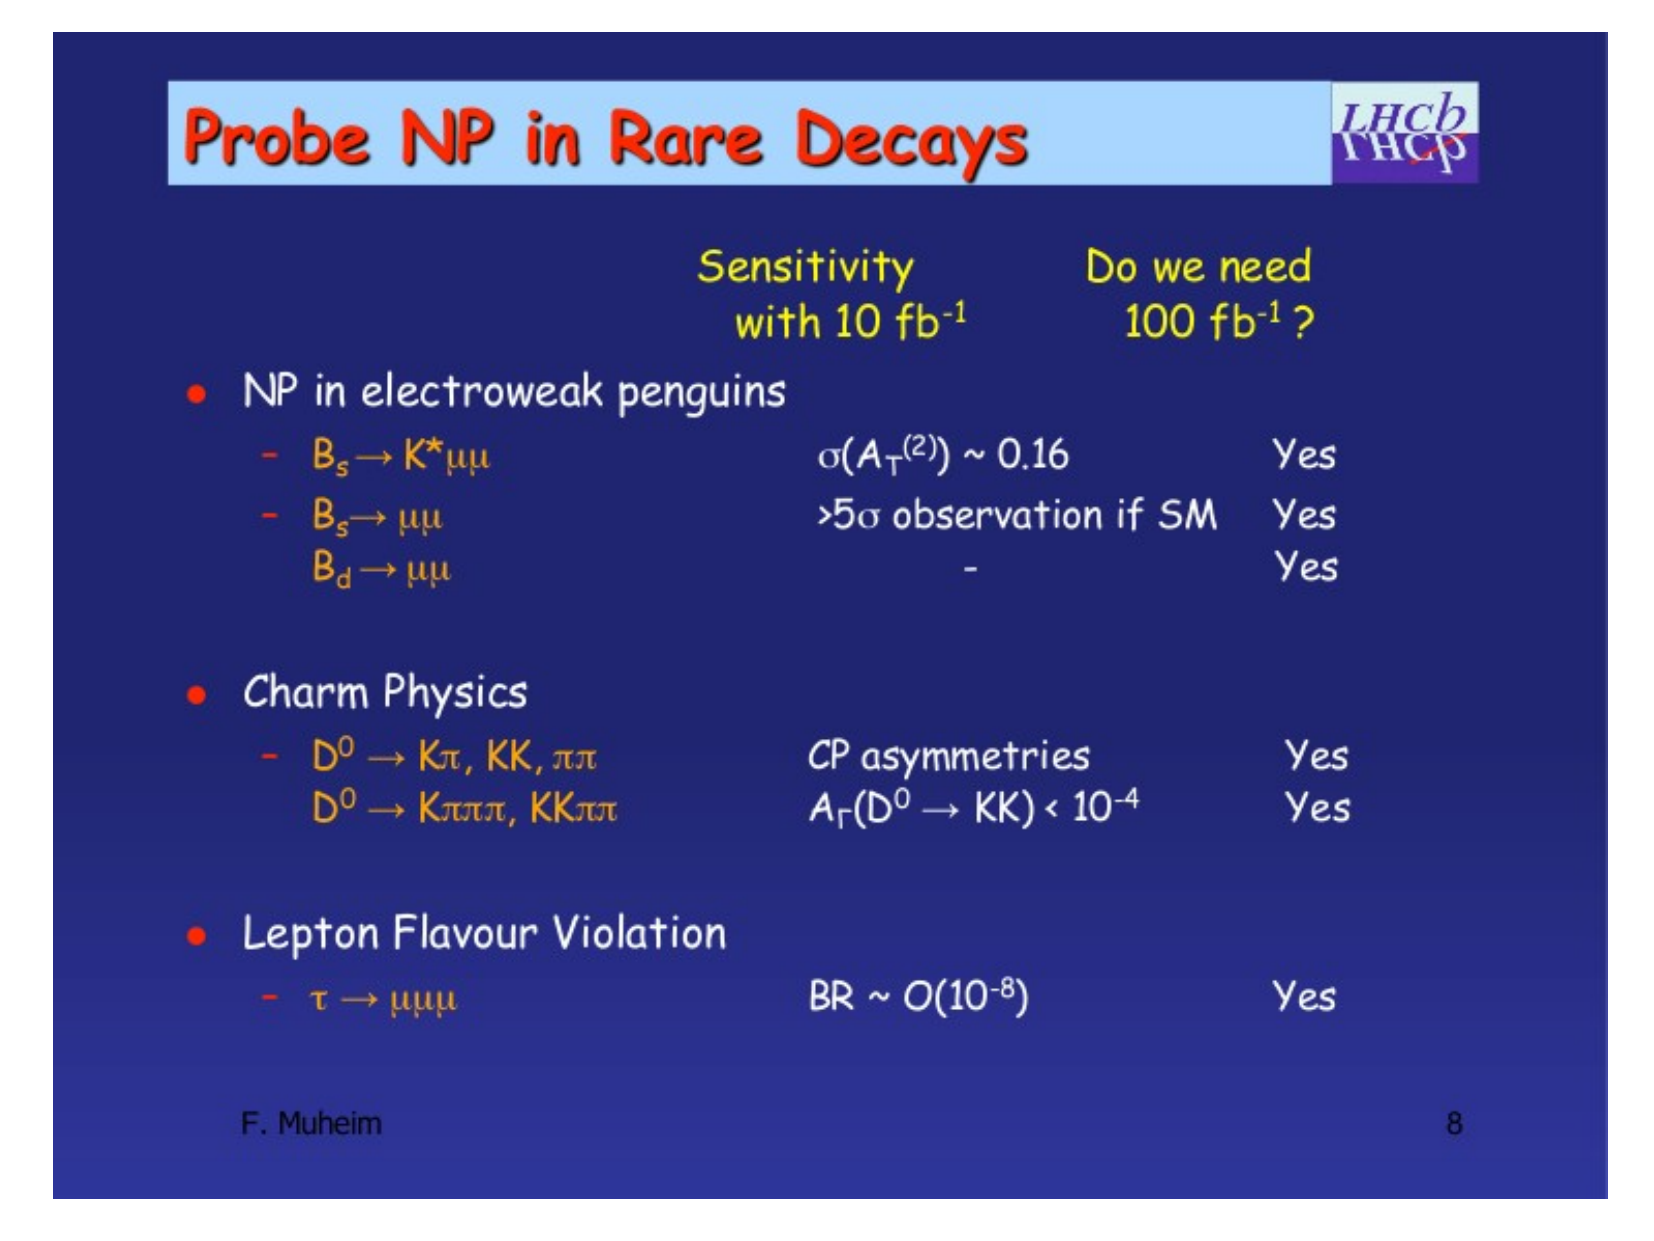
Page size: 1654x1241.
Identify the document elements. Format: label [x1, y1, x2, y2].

picture [53, 32, 1608, 1199]
